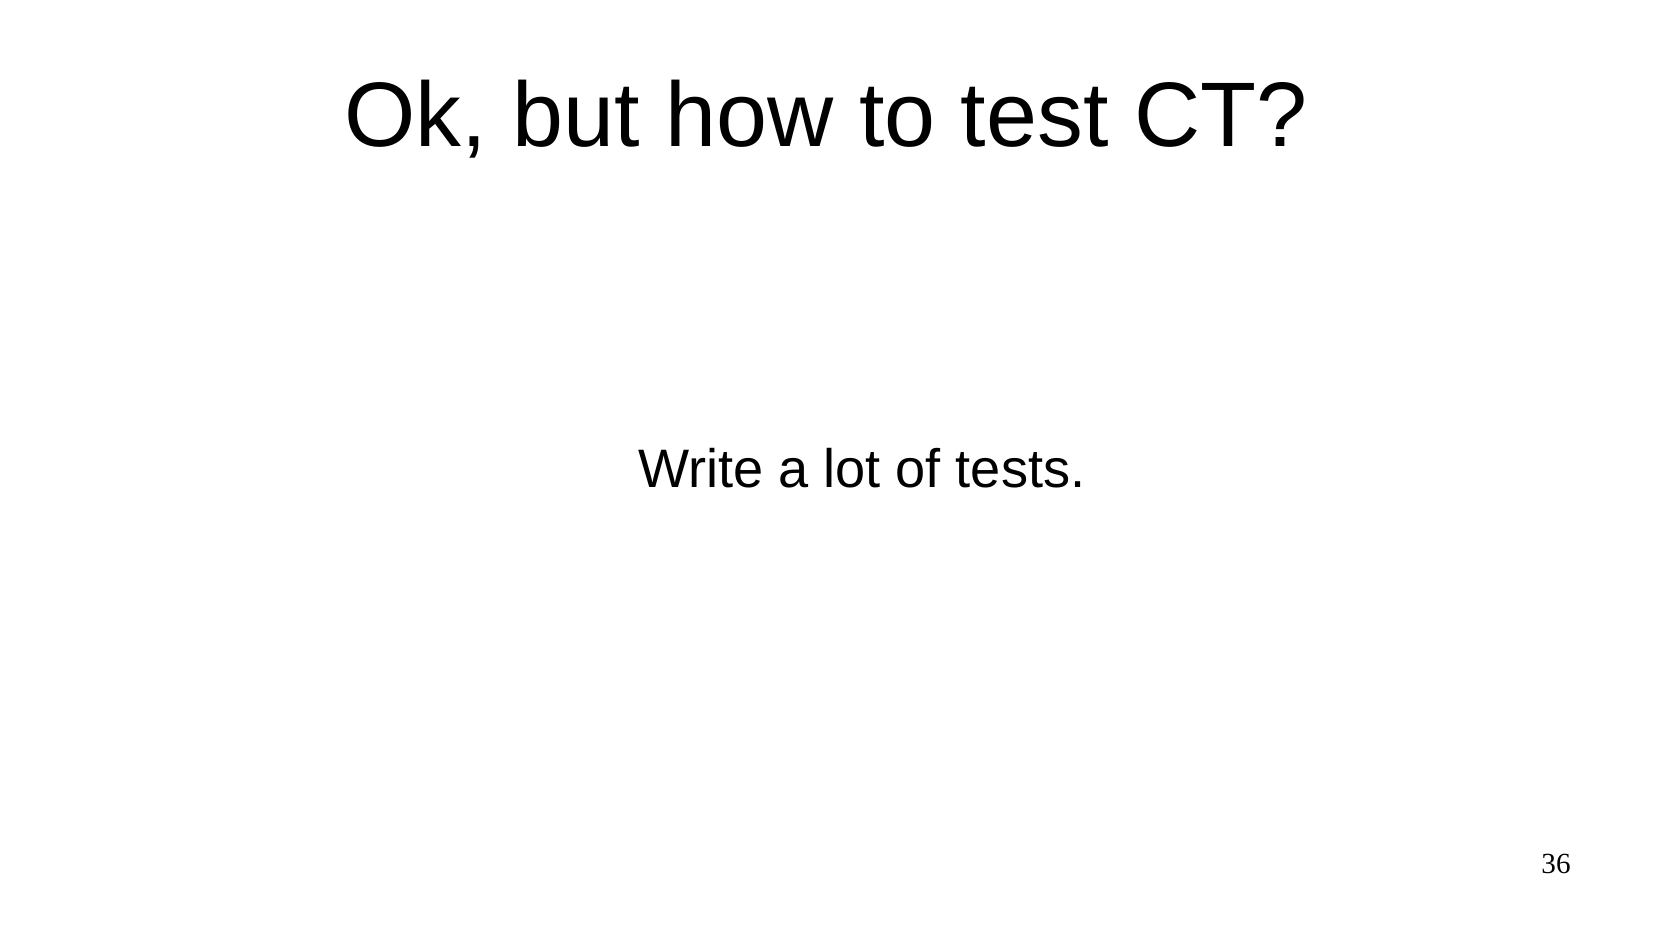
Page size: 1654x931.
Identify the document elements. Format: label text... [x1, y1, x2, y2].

text_box Write a lot of tests. [596, 431, 1128, 507]
title Ok, but how to test CT? [82, 37, 1571, 193]
